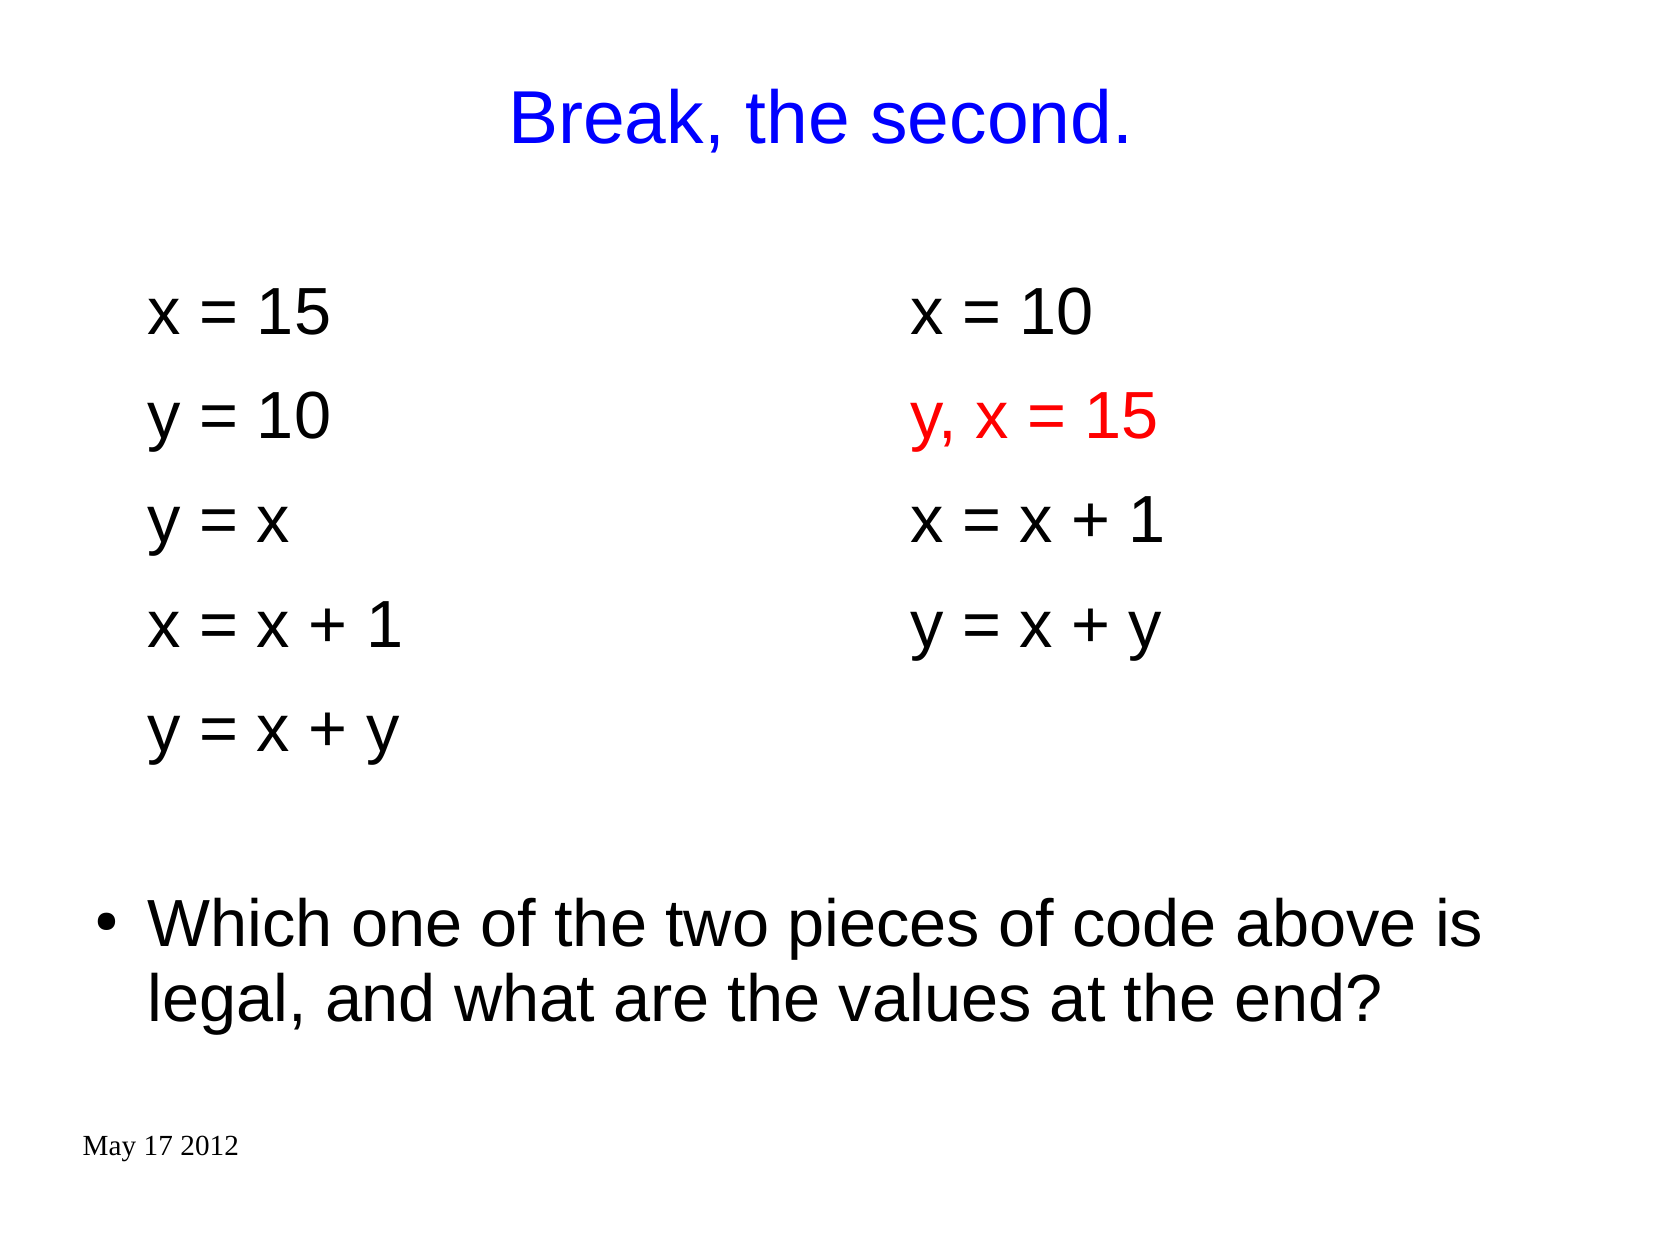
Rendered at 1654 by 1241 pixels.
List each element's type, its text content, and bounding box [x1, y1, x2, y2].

list Which one of the two pieces of code above is legal, and what are the values at the end? [76, 885, 1565, 1092]
list x = 15 y = 10 y = x x = x + 1 y = x + y [76, 274, 803, 765]
title Break, the second. [76, 58, 1565, 178]
list x = 10 y, x = 15 x = x + 1 y = x + y [839, 274, 1566, 665]
